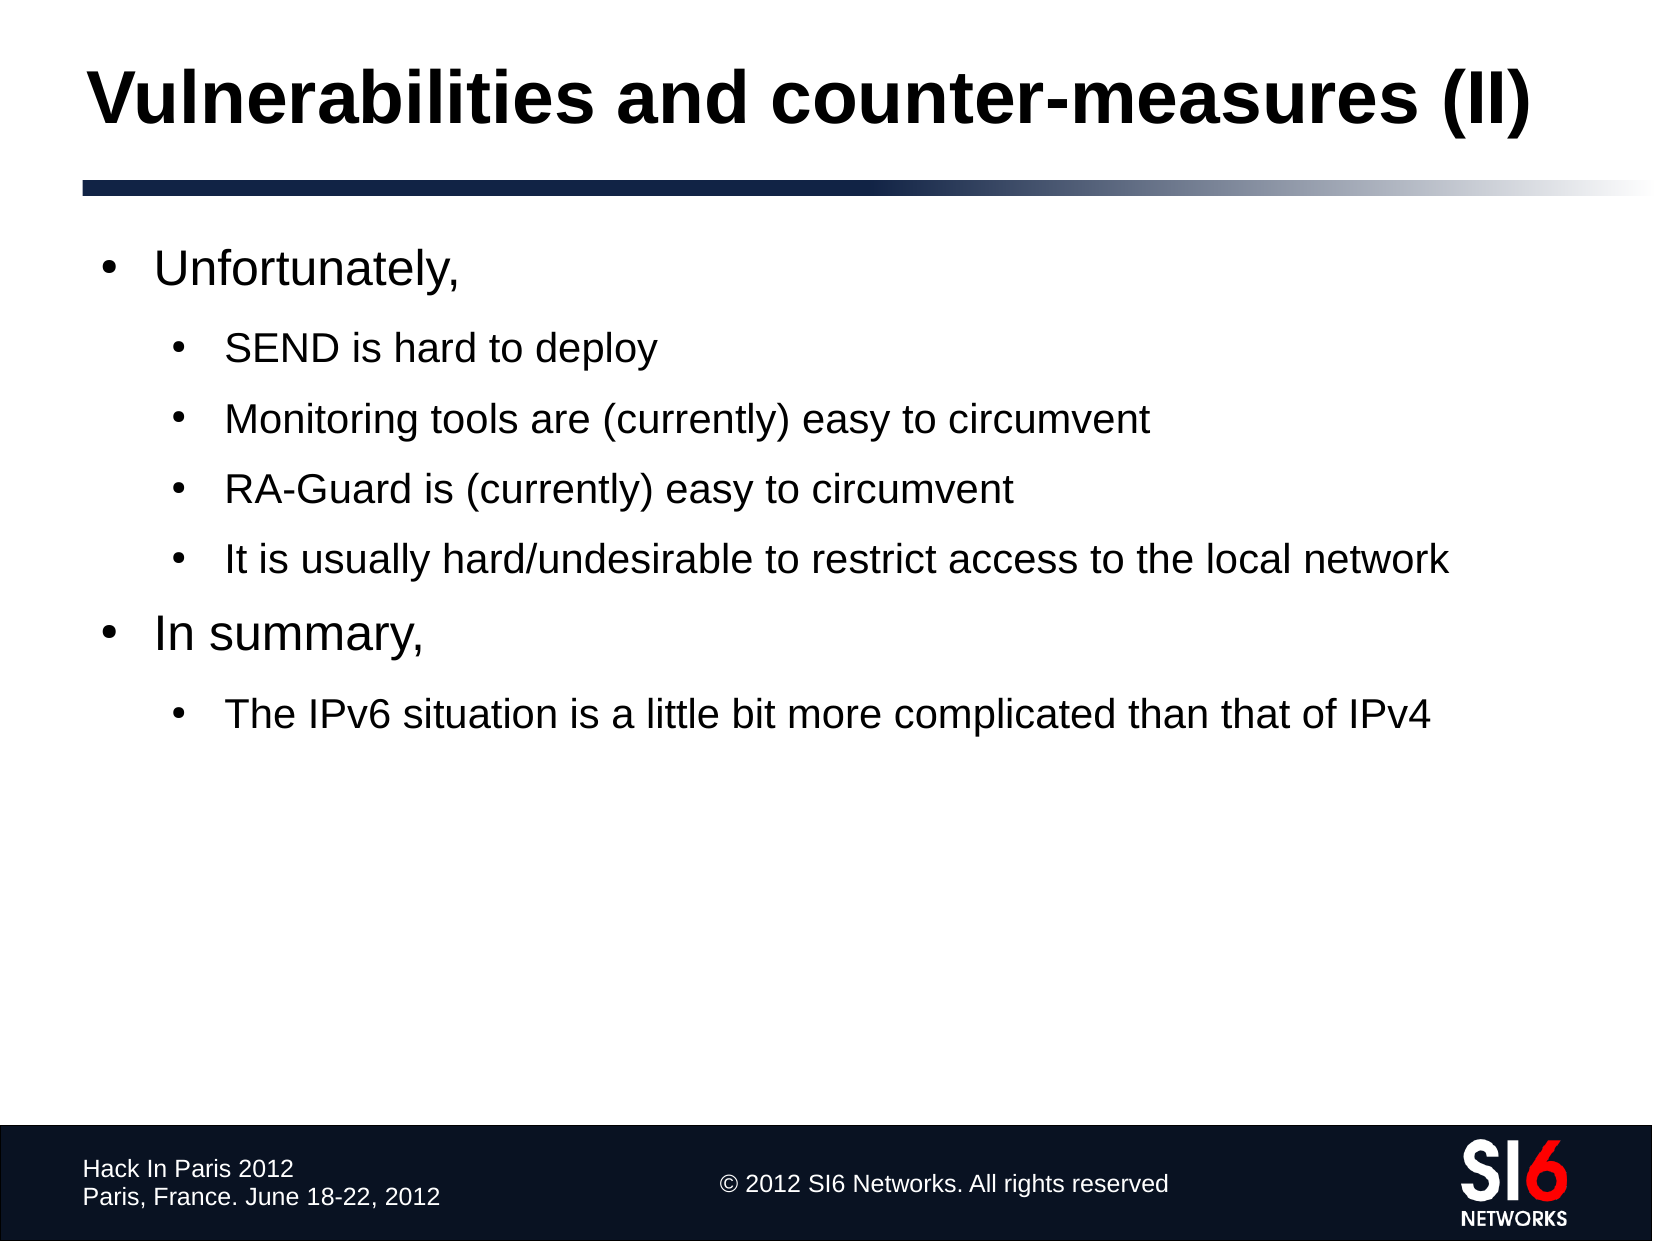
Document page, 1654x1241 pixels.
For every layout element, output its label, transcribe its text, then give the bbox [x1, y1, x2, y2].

title Vulnerabilities and counter-measures (II) [86, 30, 1576, 166]
picture [1461, 1139, 1567, 1226]
list Unfortunately, SEND is hard to deploy Monitoring tools are (currently) easy to circumvent RA-Guard is (currently) easy to circumvent It is usually hard/undesirable to restrict access to the local network In summary, The IPv6 situation is a little bit more complicated than that of IPv4 [82, 240, 1571, 1109]
